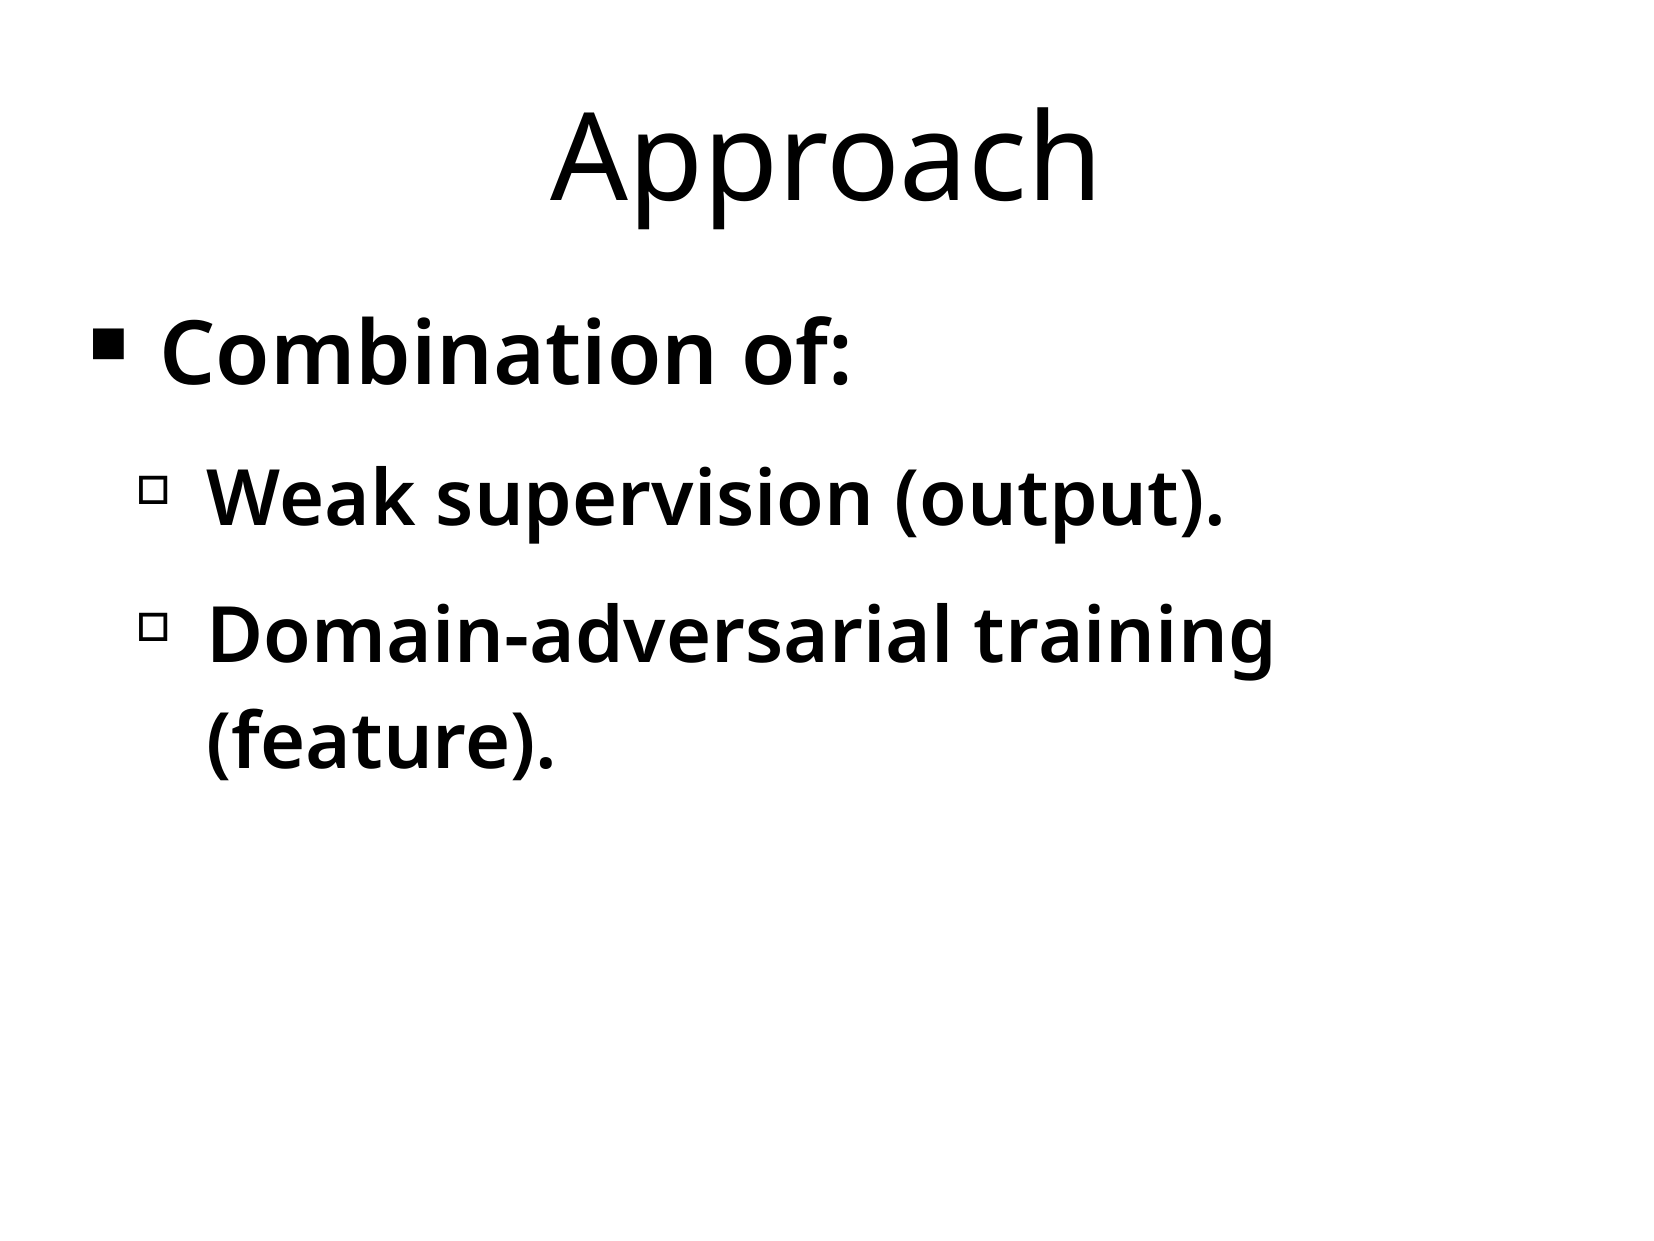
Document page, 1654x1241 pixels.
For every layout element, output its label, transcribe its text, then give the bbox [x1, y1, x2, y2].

title Approach [82, 49, 1571, 257]
list Combination of: Weak supervision (output). Domain-adversarial training (feature). [82, 290, 1571, 1010]
